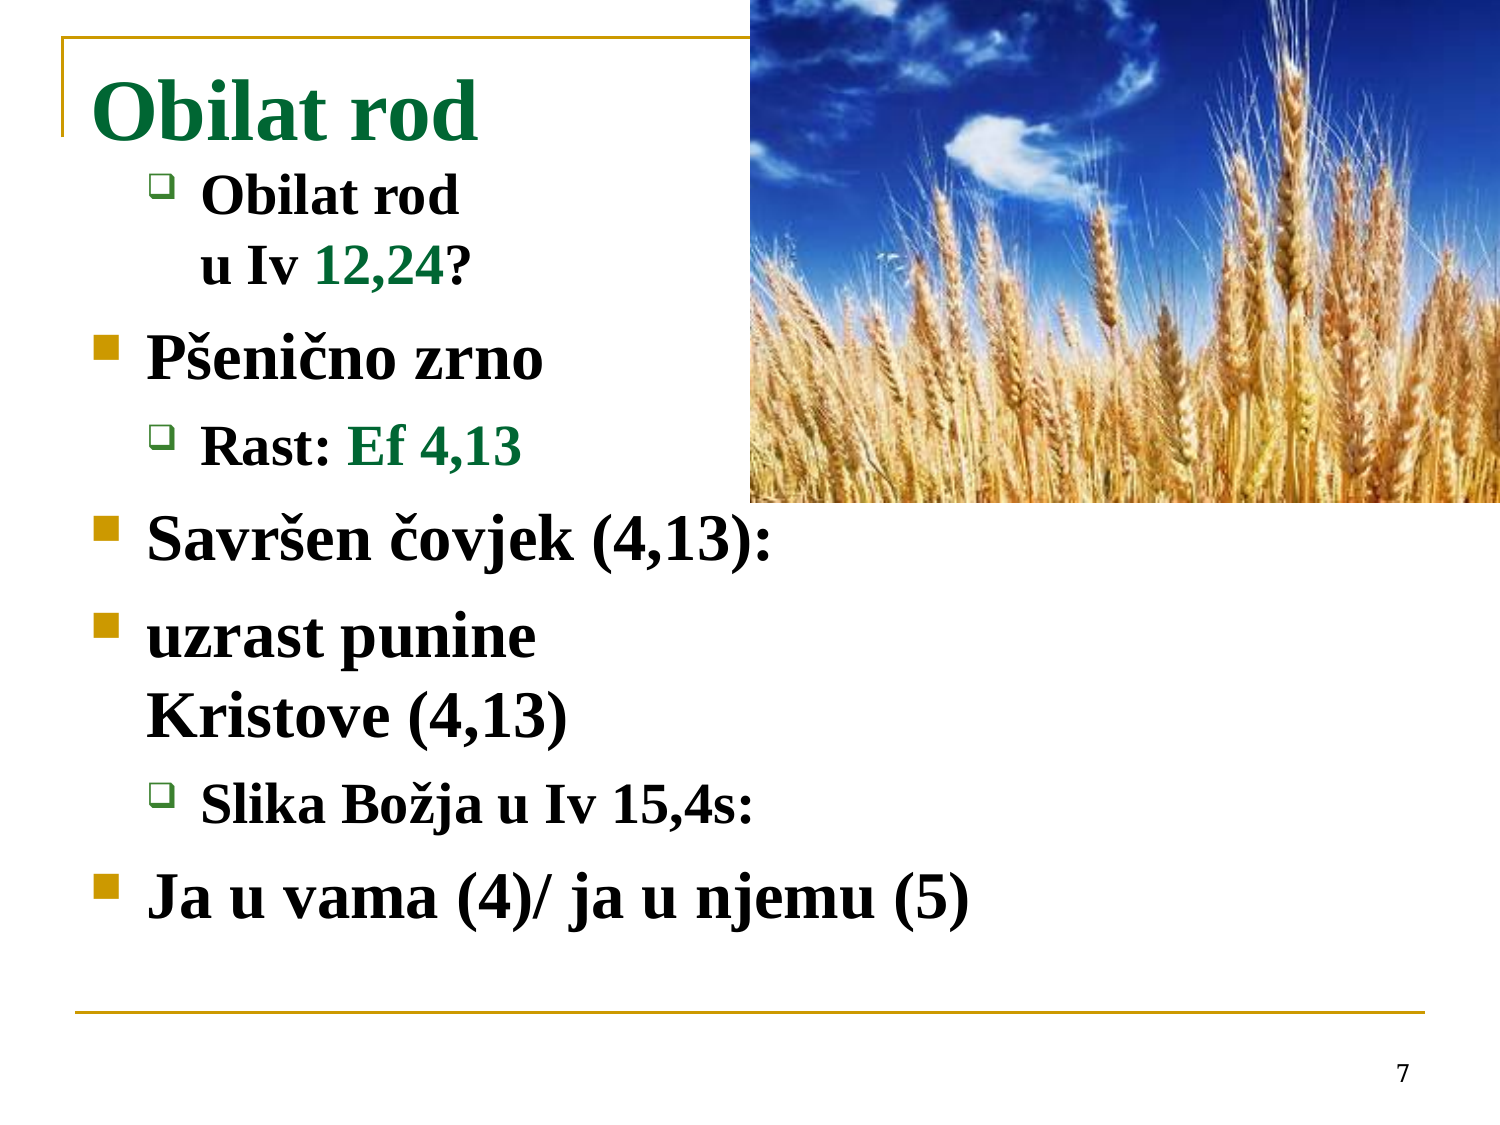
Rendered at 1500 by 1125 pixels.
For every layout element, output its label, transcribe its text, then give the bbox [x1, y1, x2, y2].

picture [750, 0, 1500, 503]
list Obilat rod u Iv 12,24? Pšenično zrno Rast: Ef 4,13 Savršen čovjek (4,13): uzrast punine Kristove (4,13) Slika Božja u Iv 15,4s: Ja u vama (4)/ ja u njemu (5) [75, 148, 1426, 1006]
title Obilat rod [75, 45, 750, 148]
text_box <number> [1074, 1024, 1426, 1100]
